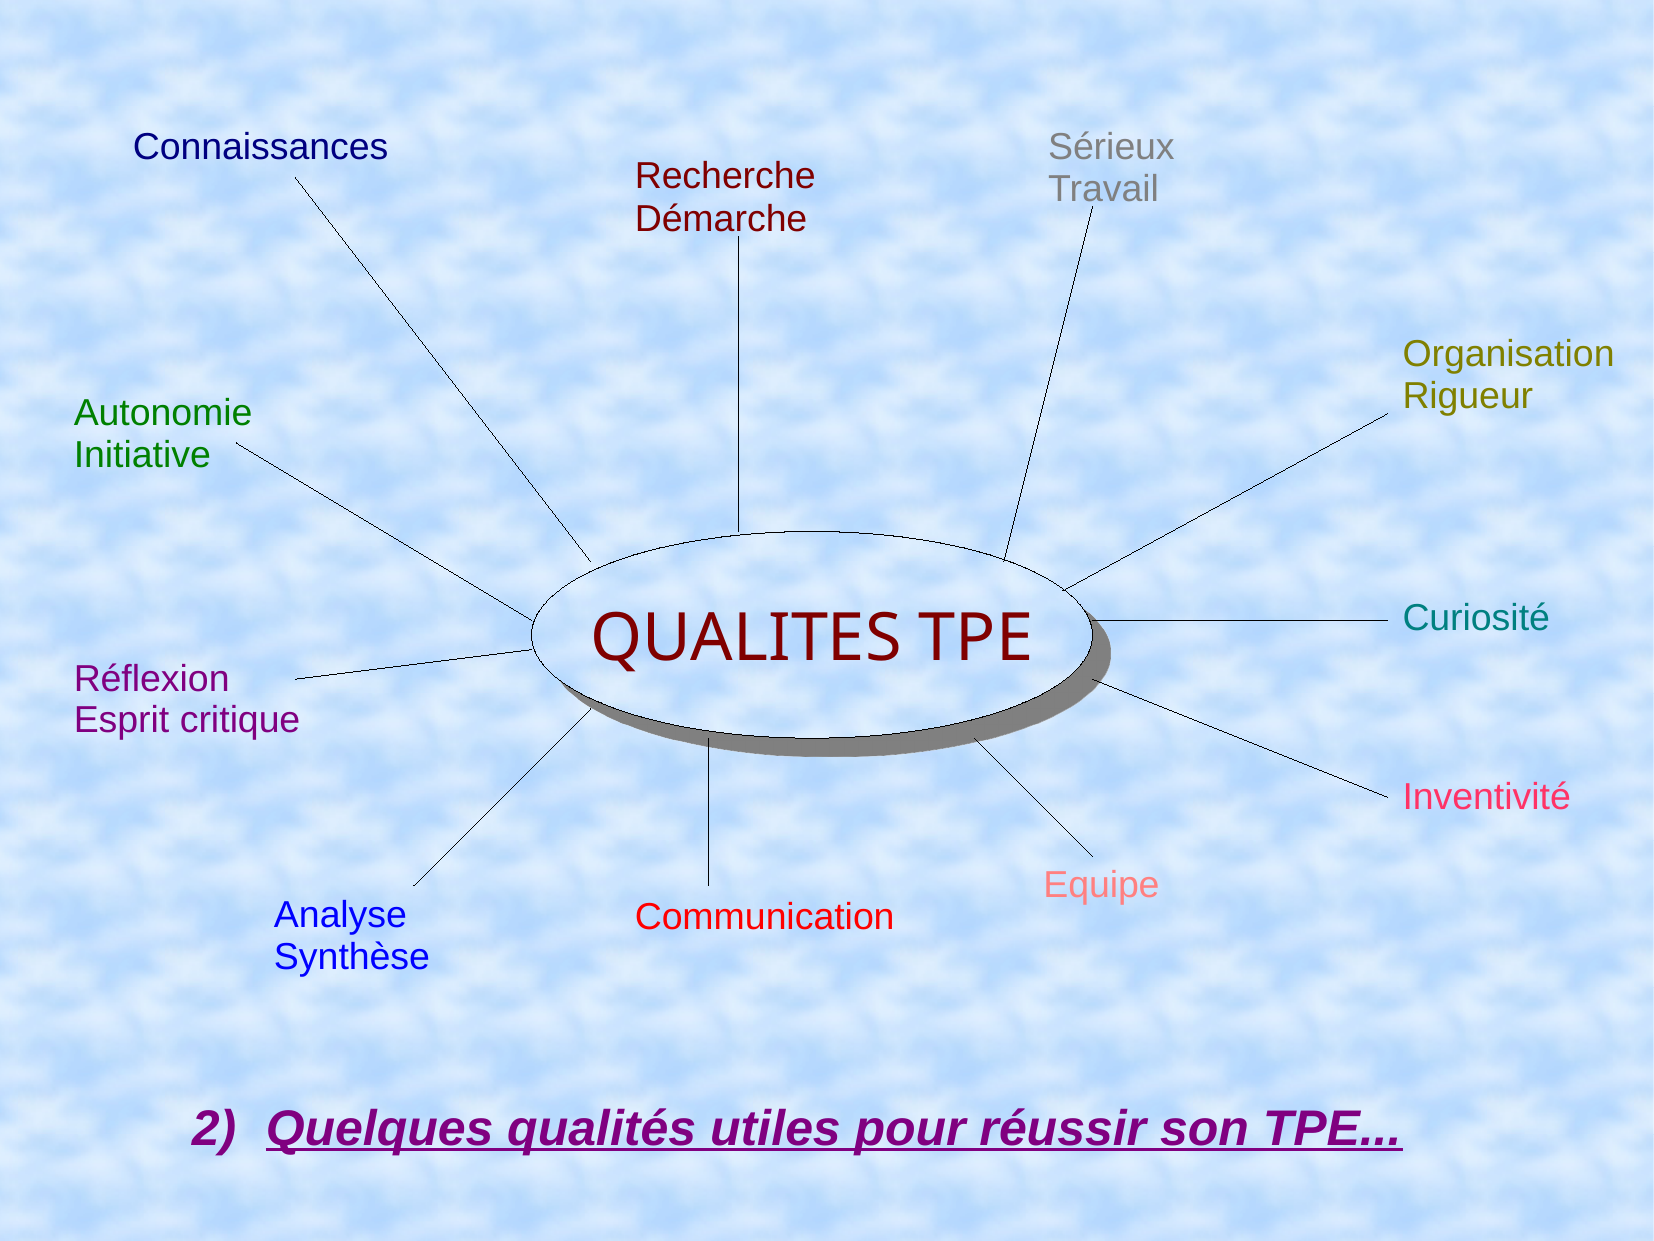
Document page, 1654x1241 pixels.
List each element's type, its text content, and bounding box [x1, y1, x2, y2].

text_box Analyse Synthèse [259, 885, 445, 985]
text_box Autonomie Initiative [59, 383, 268, 483]
text_box Curiosité [1387, 589, 1565, 647]
text_box 2) Quelques qualités utiles pour réussir son TPE... [177, 1092, 1506, 1165]
text_box Equipe [1028, 856, 1175, 914]
text_box Communication [620, 888, 910, 945]
text_box Sérieux Travail [1033, 118, 1190, 218]
picture [0, 0, 1654, 1241]
text_box Connaissances [118, 118, 517, 175]
text_box Inventivité [1387, 767, 1595, 825]
text_box Réflexion Esprit critique [59, 649, 316, 749]
text_box QUALITES TPE [531, 531, 1093, 739]
text_box Organisation Rigueur [1387, 324, 1630, 424]
text_box Recherche Démarche [620, 147, 831, 247]
